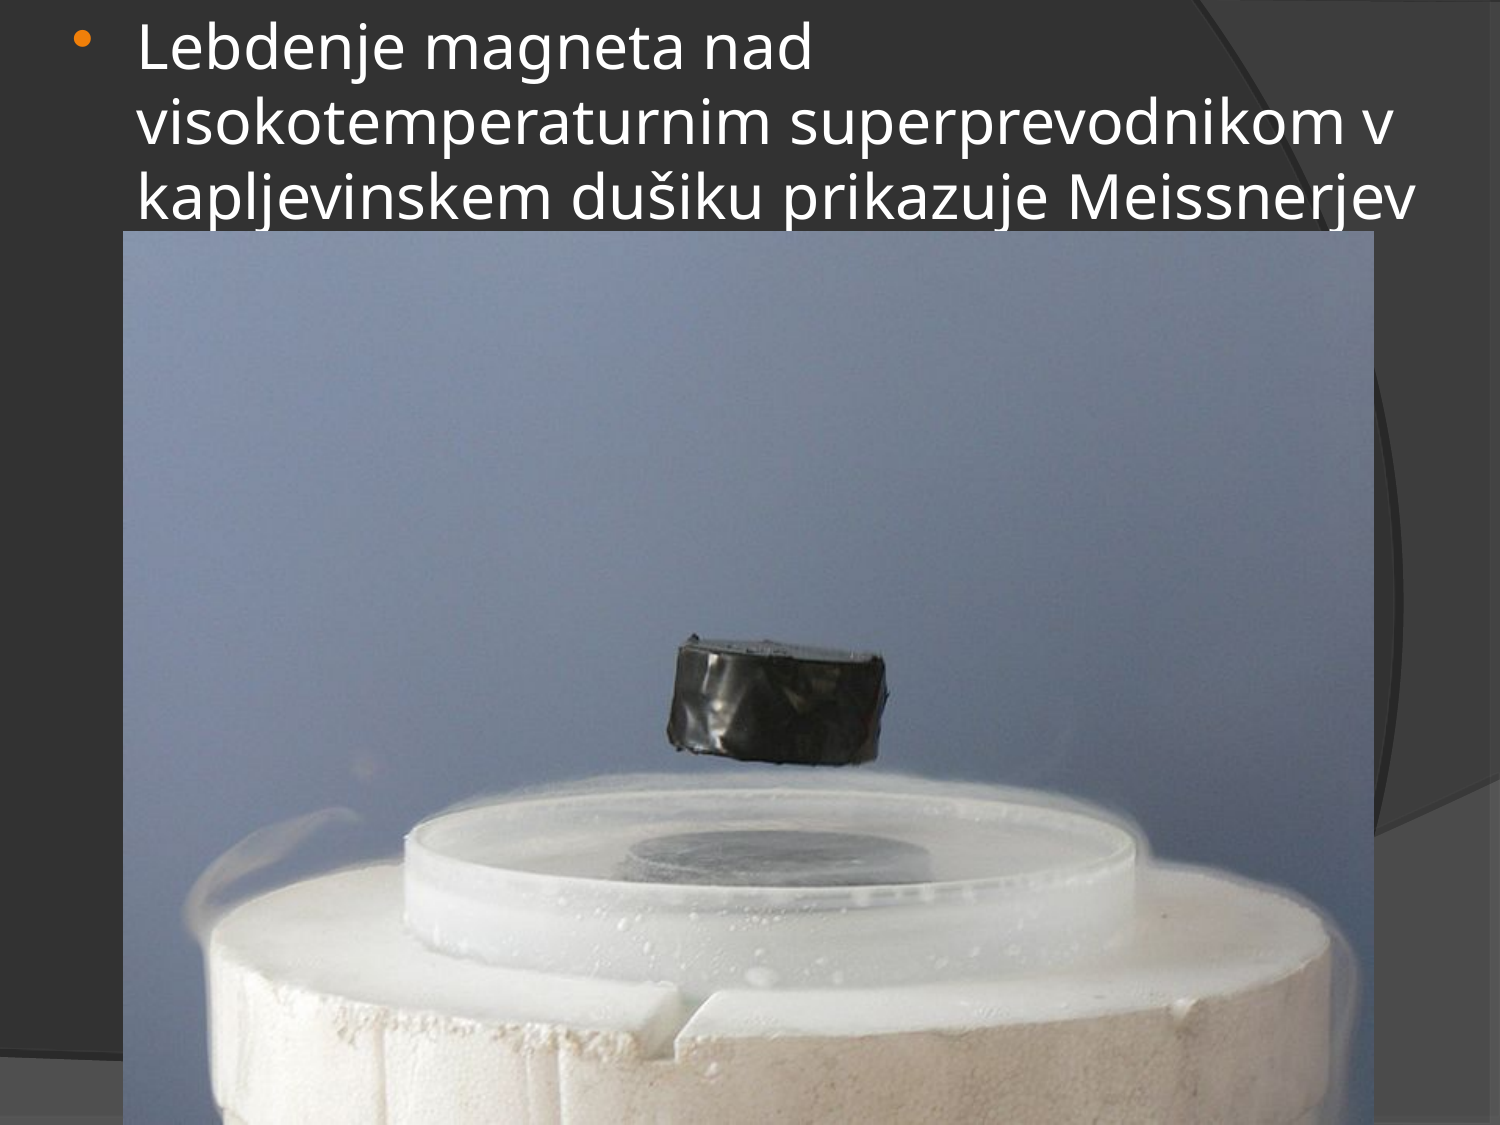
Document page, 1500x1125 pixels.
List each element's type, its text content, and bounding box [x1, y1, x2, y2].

picture [123, 231, 1374, 1125]
list Lebdenje magneta nad visokotemperaturnim superprevodnikom v kapljevinskem dušiku prikazuje Meissnerjev pojav. [53, 0, 1447, 1071]
